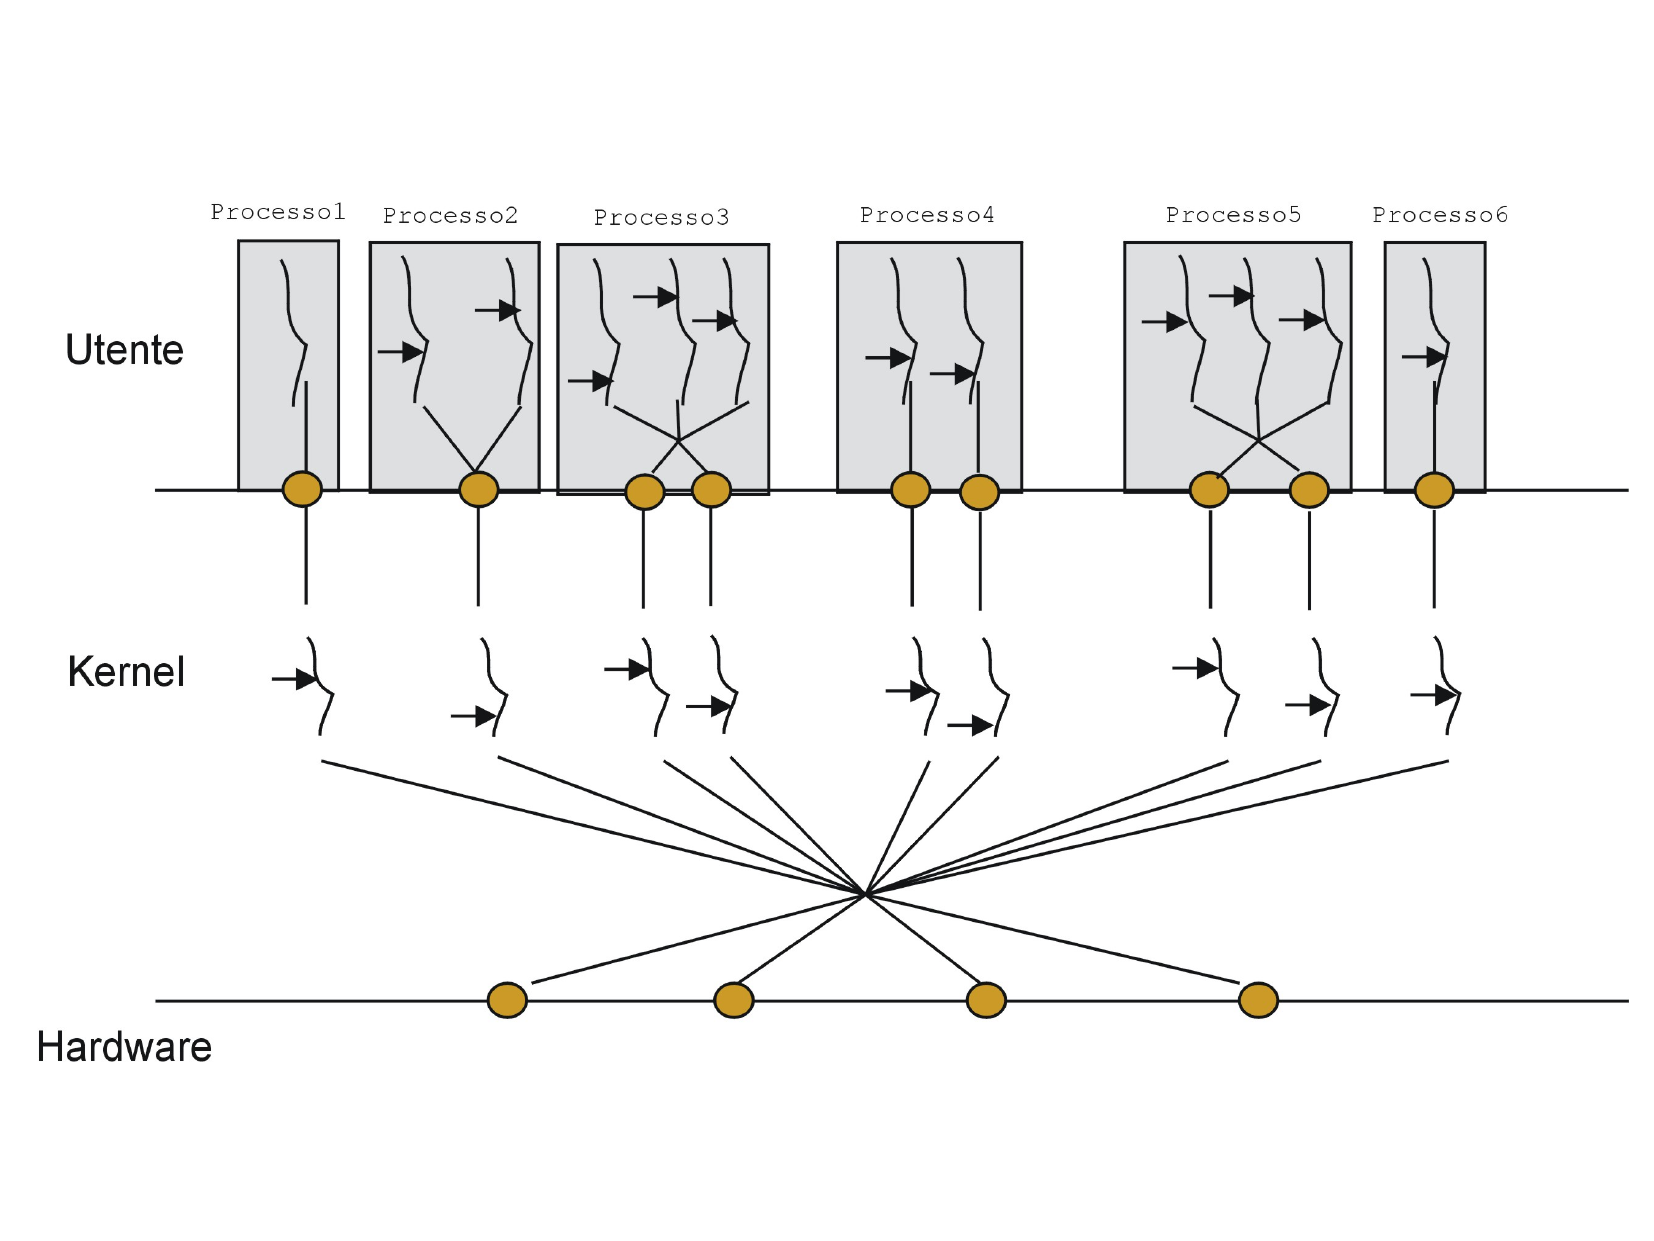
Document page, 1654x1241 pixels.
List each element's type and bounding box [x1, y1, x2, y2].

picture [17, 186, 1629, 1080]
